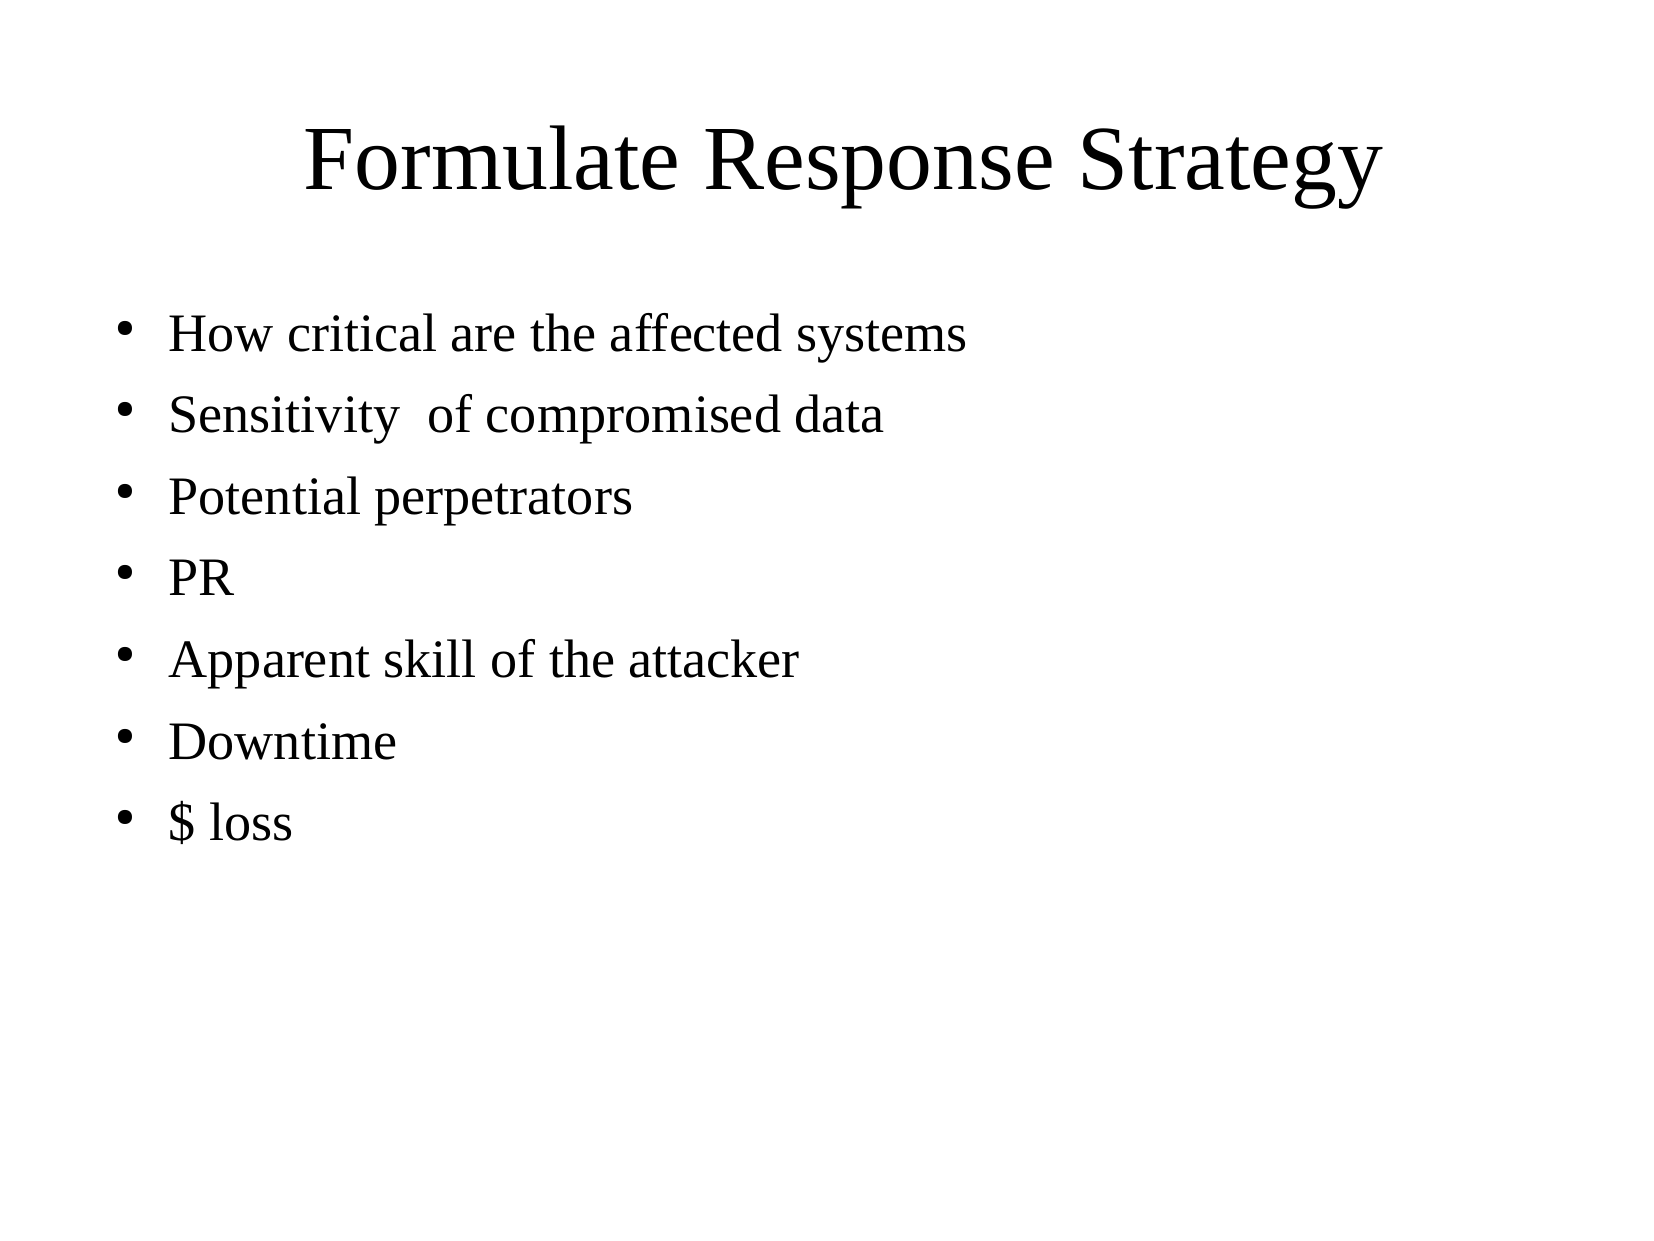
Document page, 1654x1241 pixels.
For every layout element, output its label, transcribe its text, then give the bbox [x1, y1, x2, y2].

list How critical are the affected systems Sensitivity of compromised data Potential perpetrators PR Apparent skill of the attacker Downtime $ loss [82, 289, 1571, 1108]
title Formulate Response Strategy [82, 49, 1571, 257]
